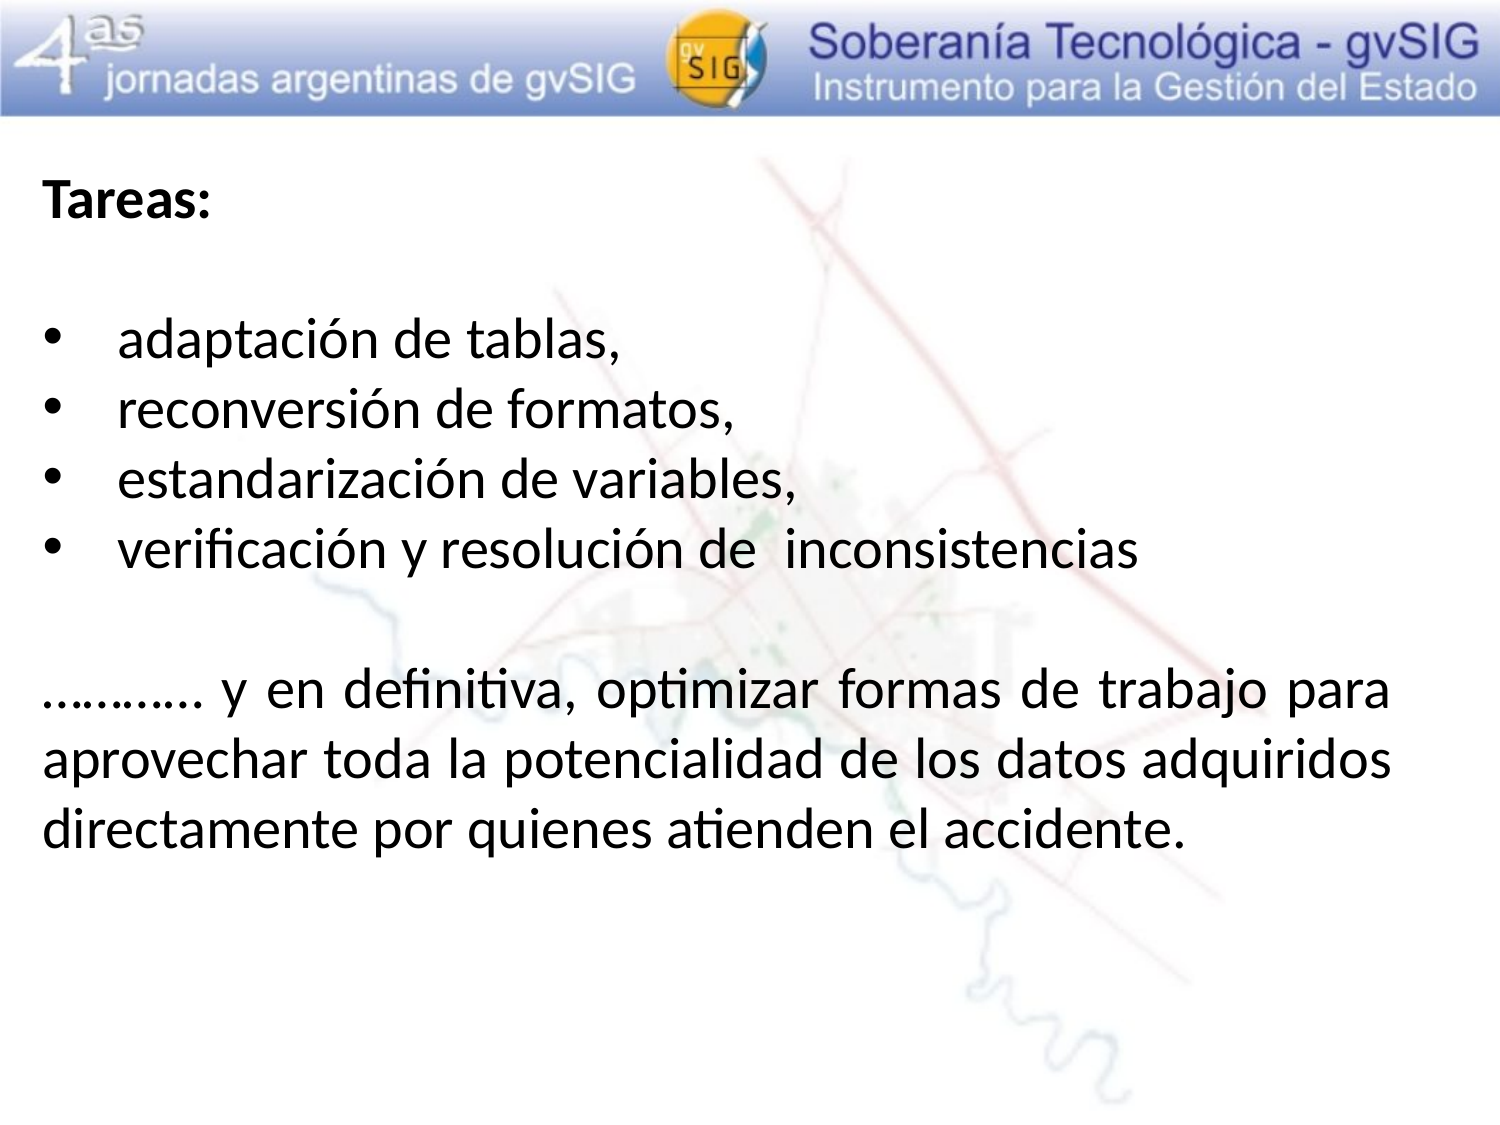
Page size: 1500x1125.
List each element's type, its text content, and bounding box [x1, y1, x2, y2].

text_box Tareas: adaptación de tablas, reconversión de formatos, estandarización de variables, verificación y resolución de inconsistencias ………… y en definitiva, optimizar formas de trabajo para aprovechar toda la potencialidad de los datos adquiridos directamente por quienes atienden el accidente. [27, 153, 1498, 868]
